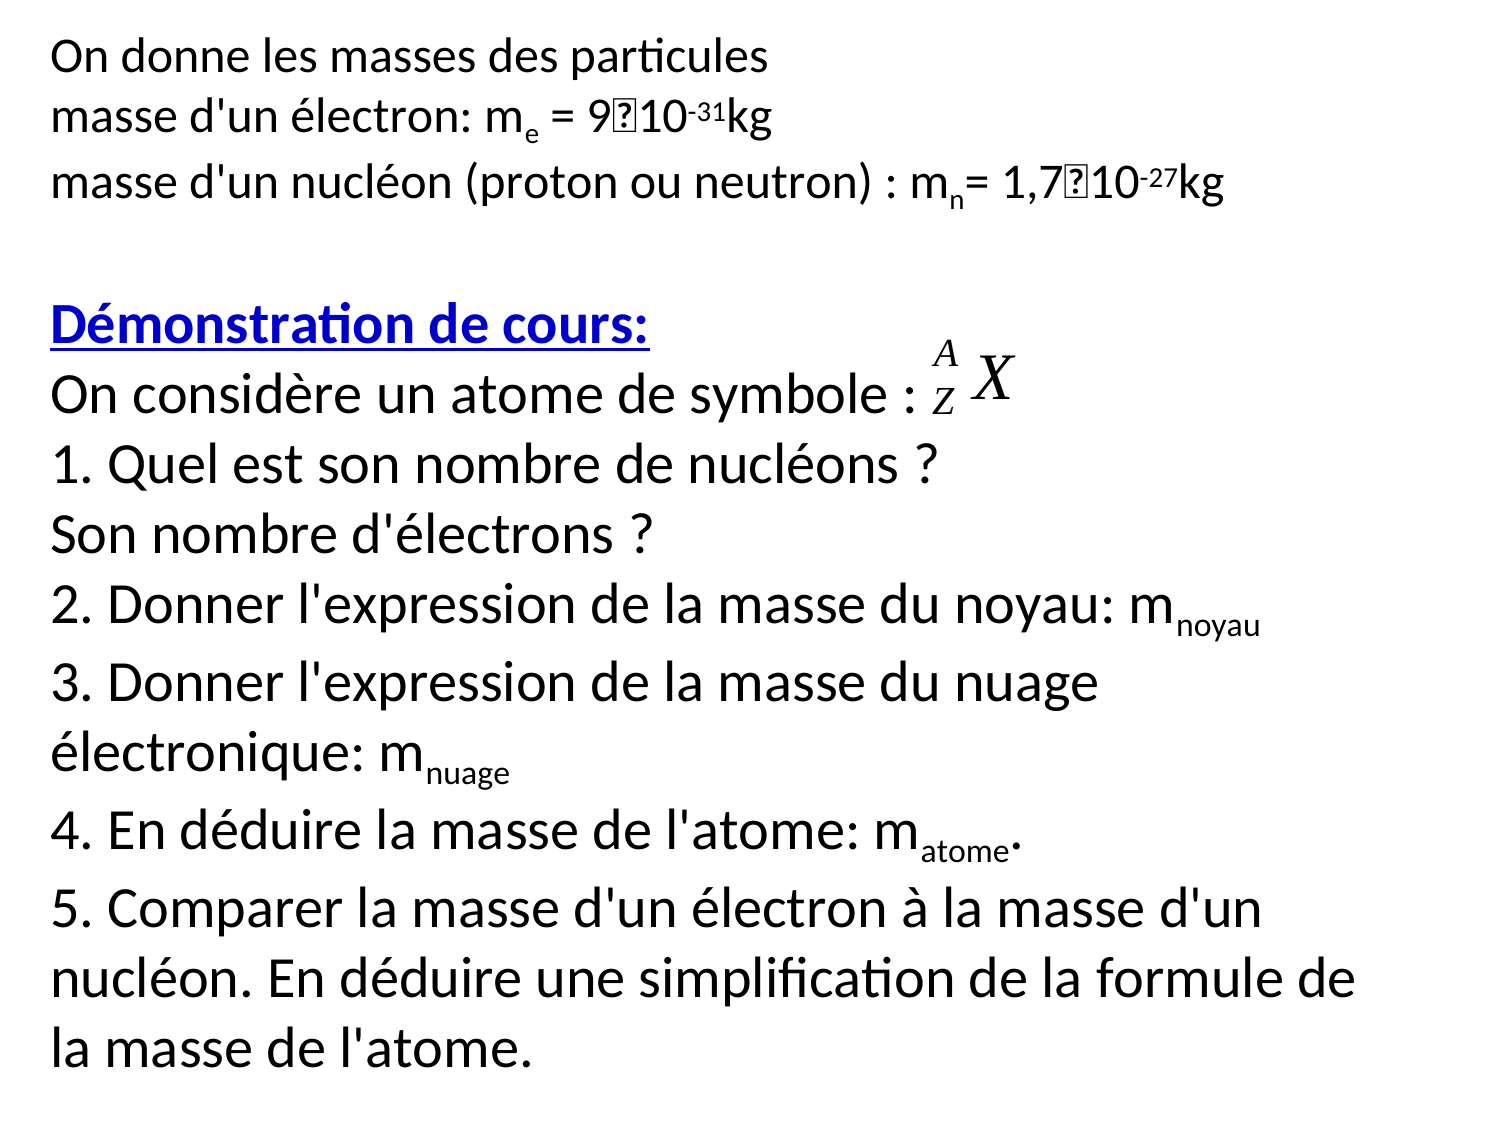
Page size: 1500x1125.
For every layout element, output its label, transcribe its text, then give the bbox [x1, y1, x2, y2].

text_box On donne les masses des particules masse d'un électron: me = 910-31kg masse d'un nucléon (proton ou neutron) : mn= 1,710-27kg Démonstration de cours: On considère un atome de symbole : 1. Quel est son nombre de nucléons ? Son nombre d'électrons ? 2. Donner l'expression de la masse du noyau: mnoyau 3. Donner l'expression de la masse du nuage électronique: mnuage 4. En déduire la masse de l'atome: matome. 5. Comparer la masse d'un électron à la masse d'un nucléon. En déduire une simplification de la formule de la masse de l'atome. [35, 14, 1394, 1087]
chart [921, 330, 1032, 425]
